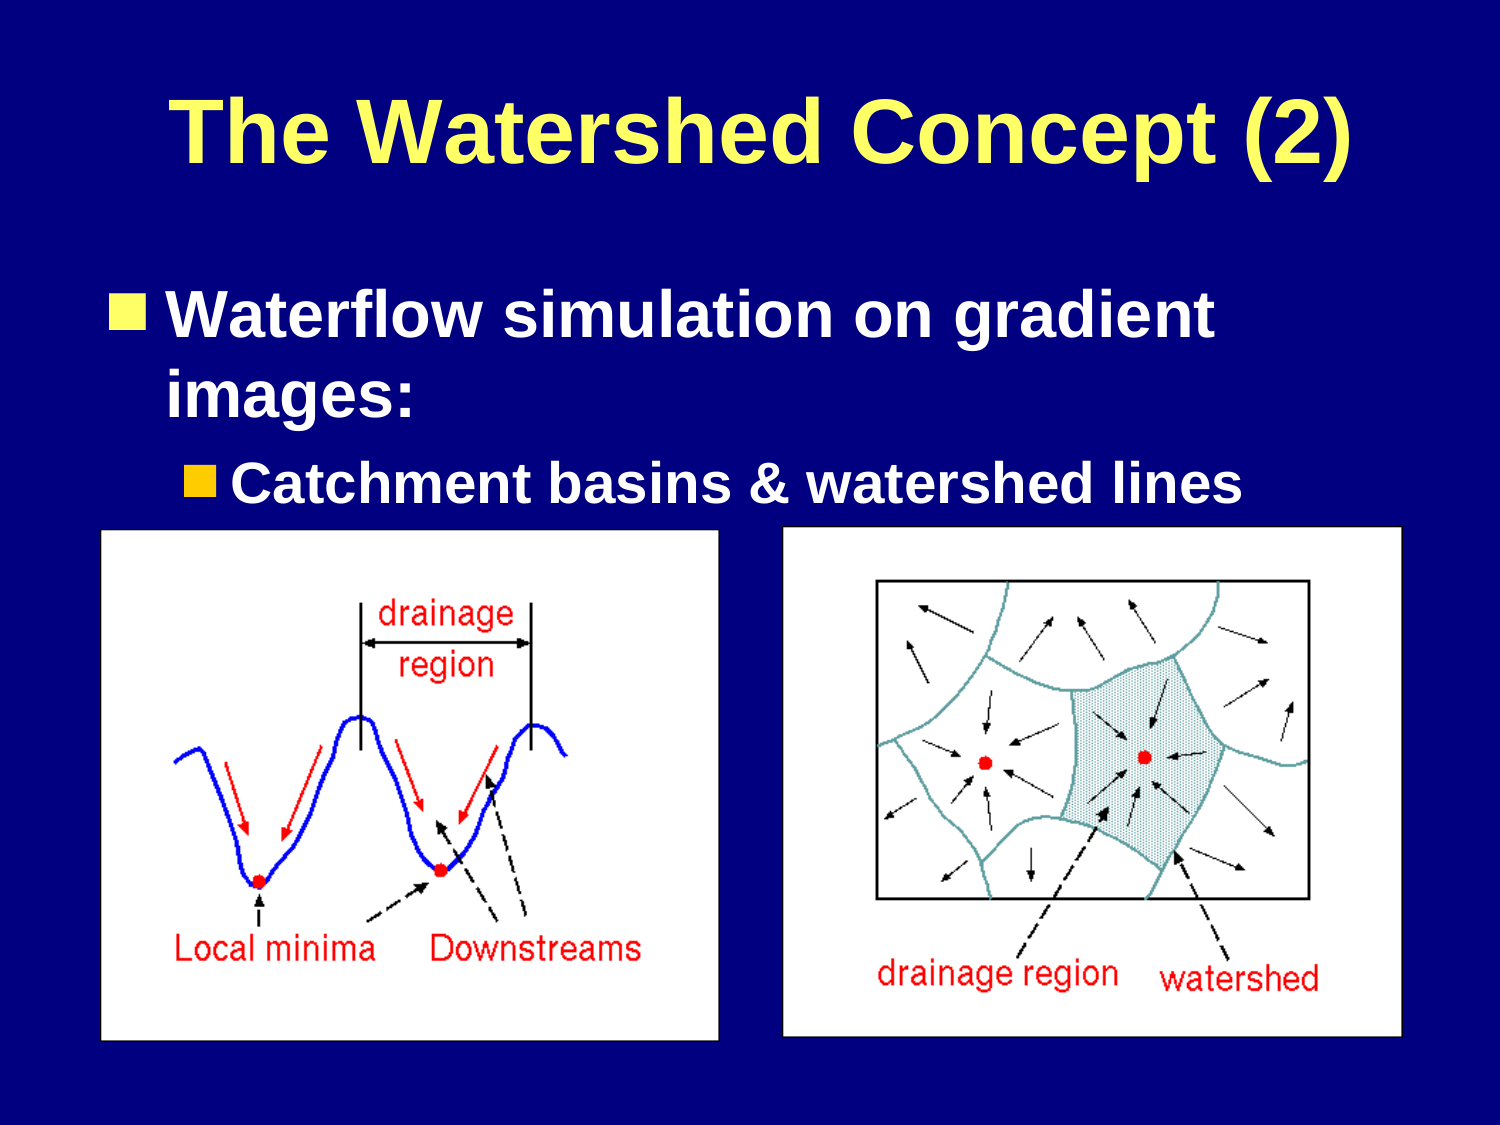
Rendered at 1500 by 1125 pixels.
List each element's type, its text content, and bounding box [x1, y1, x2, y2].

picture [782, 526, 1403, 1038]
list Waterflow simulation on gradient images: Catchment basins & watershed lines [108, 272, 1420, 1065]
picture [100, 529, 720, 1042]
title The Watershed Concept (2) [106, 34, 1418, 222]
